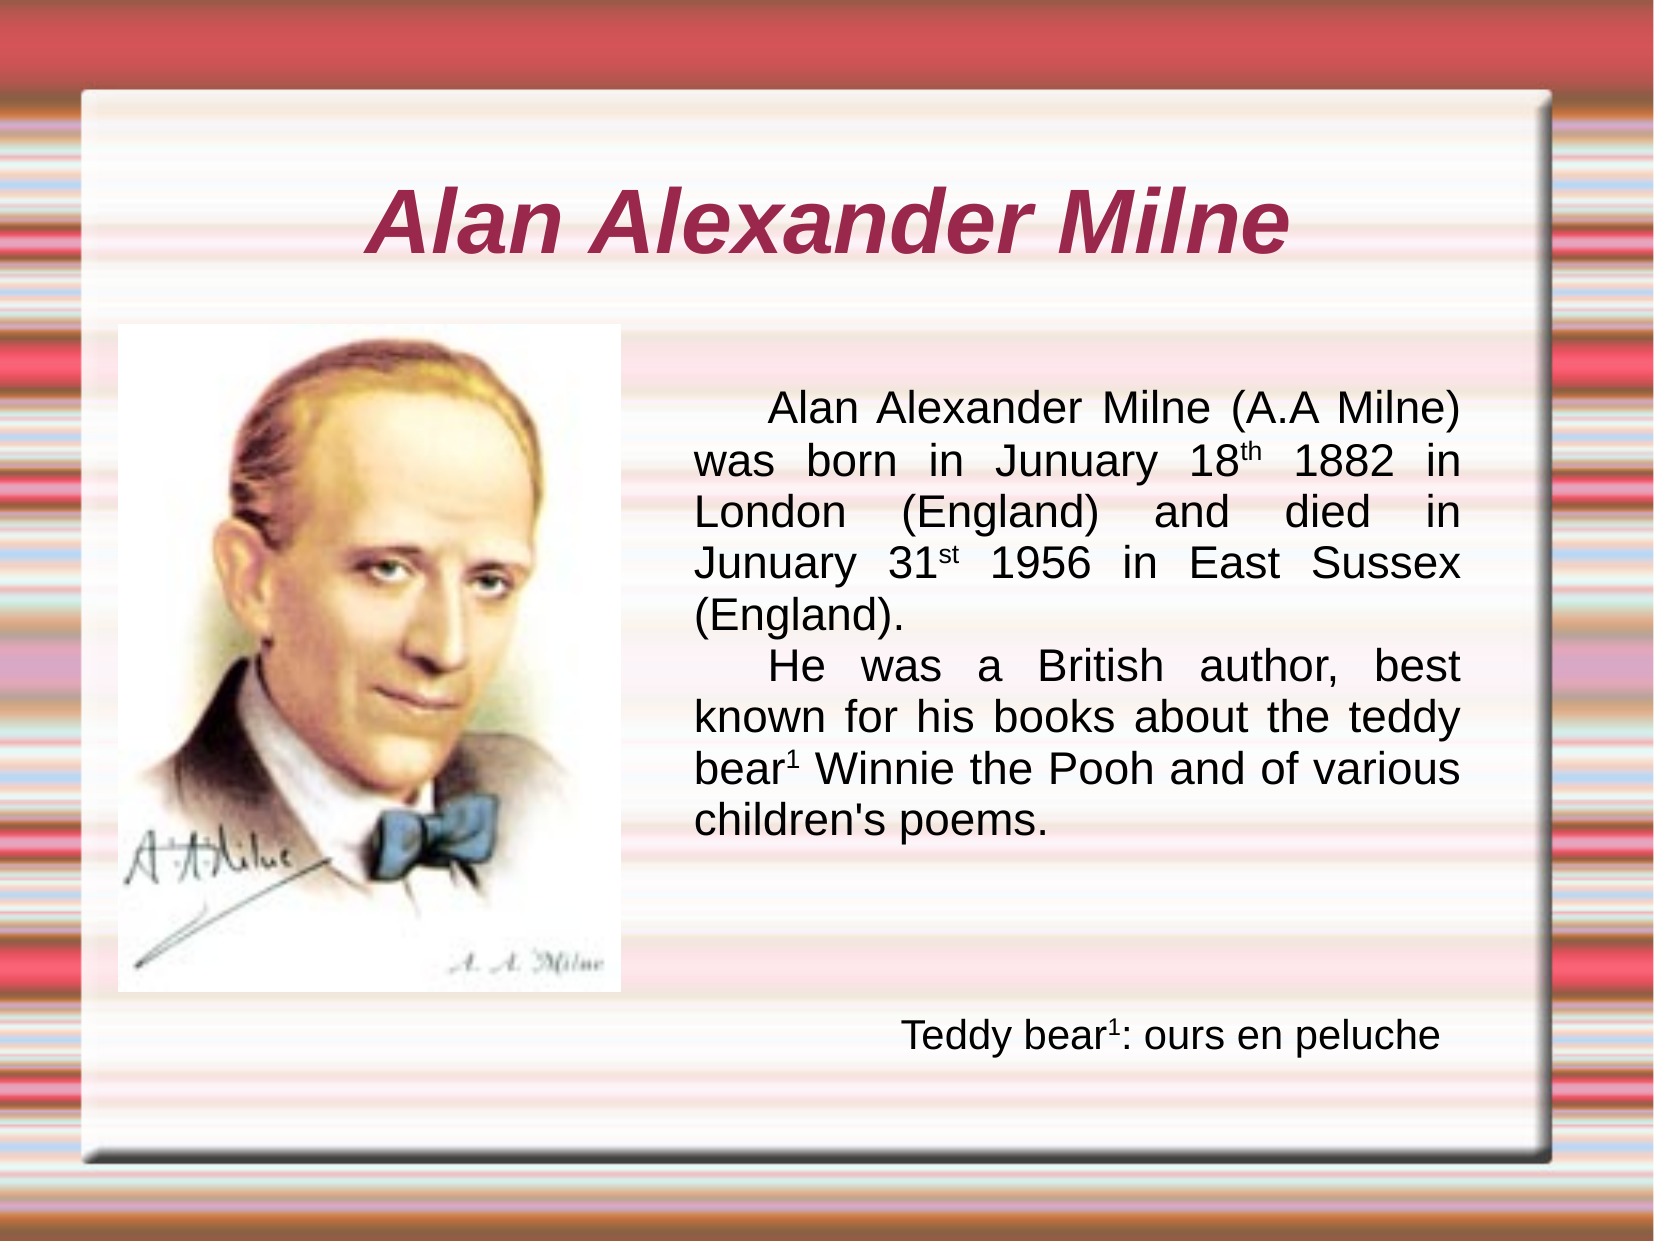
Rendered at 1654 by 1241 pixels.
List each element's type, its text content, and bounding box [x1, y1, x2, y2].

text_box Alan Alexander Milne (A.A Milne) was born in Junuary 18th 1882 in London (England) and died in Junuary 31st 1956 in East Sussex (England). He was a British author, best known for his books about the teddy bear1 Winnie the Pooh and of various children's poems. [679, 367, 1477, 857]
text_box Teddy bear1: ours en peluche [885, 1004, 1654, 1068]
title Alan Alexander Milne [123, 118, 1536, 326]
picture [0, 0, 1654, 1241]
